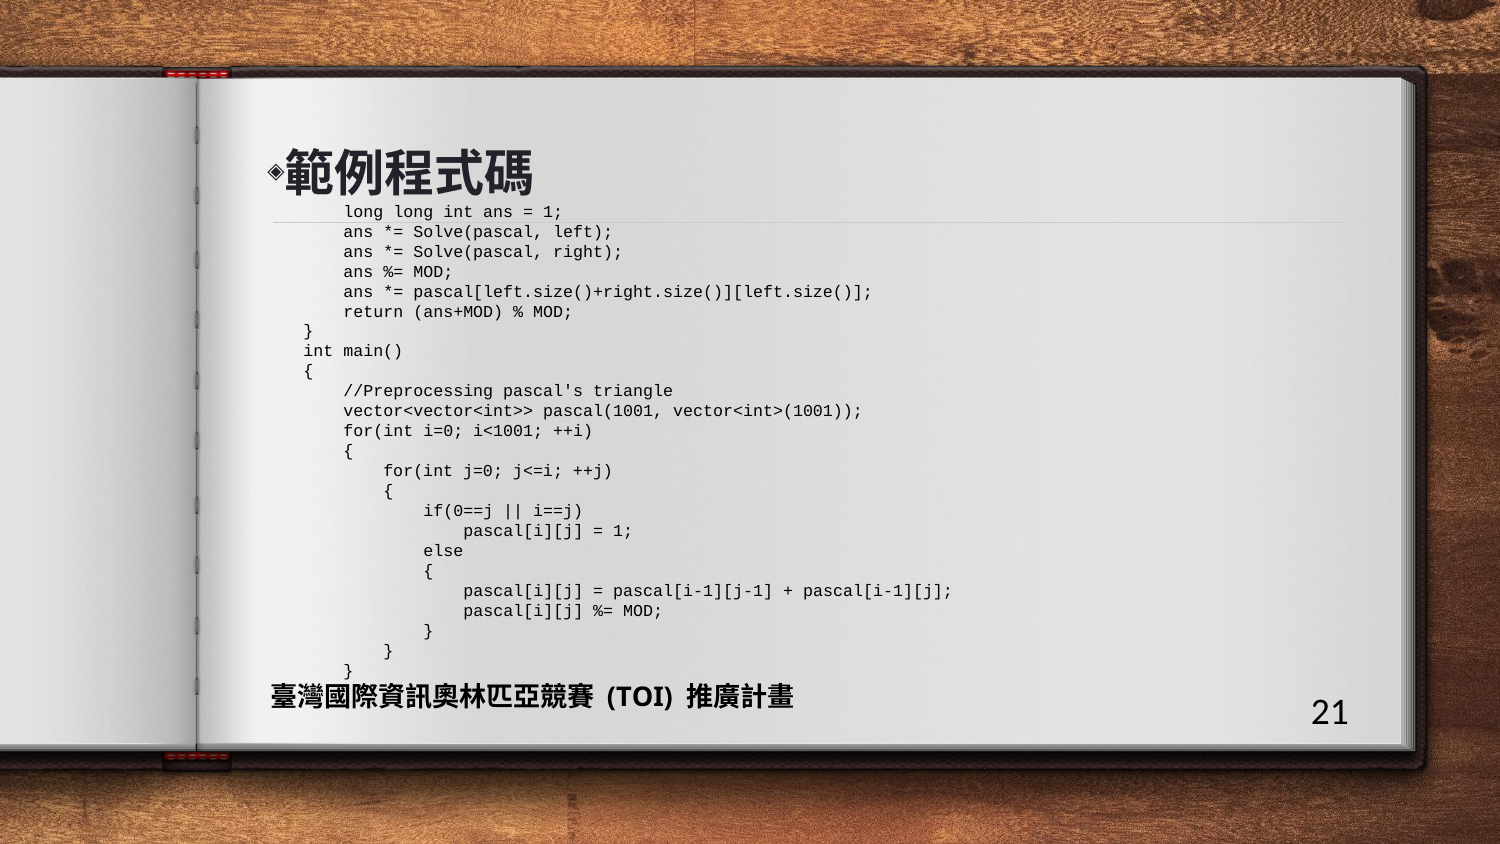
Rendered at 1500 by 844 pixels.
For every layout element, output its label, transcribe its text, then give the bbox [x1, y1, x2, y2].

text_box [1295, 672, 1386, 737]
text_box long long int ans = 1; ans *= Solve(pascal, left); ans *= Solve(pascal, right); ans %= MOD; ans *= pascal[left.size()+right.size()][left.size()]; return (ans+MOD) % MOD; } int main() { //Preprocessing pascal's triangle vector<vector<int>> pascal(1001, vector<int>(1001)); for(int i=0; i<1001; ++i) { for(int j=0; j<=i; ++j) { if(0==j || i==j) pascal[i][j] = 1; else { pascal[i][j] = pascal[i-1][j-1] + pascal[i-1][j]; pascal[i][j] %= MOD; } } } [288, 193, 1341, 693]
list 範例程式碼 [252, 126, 1194, 226]
